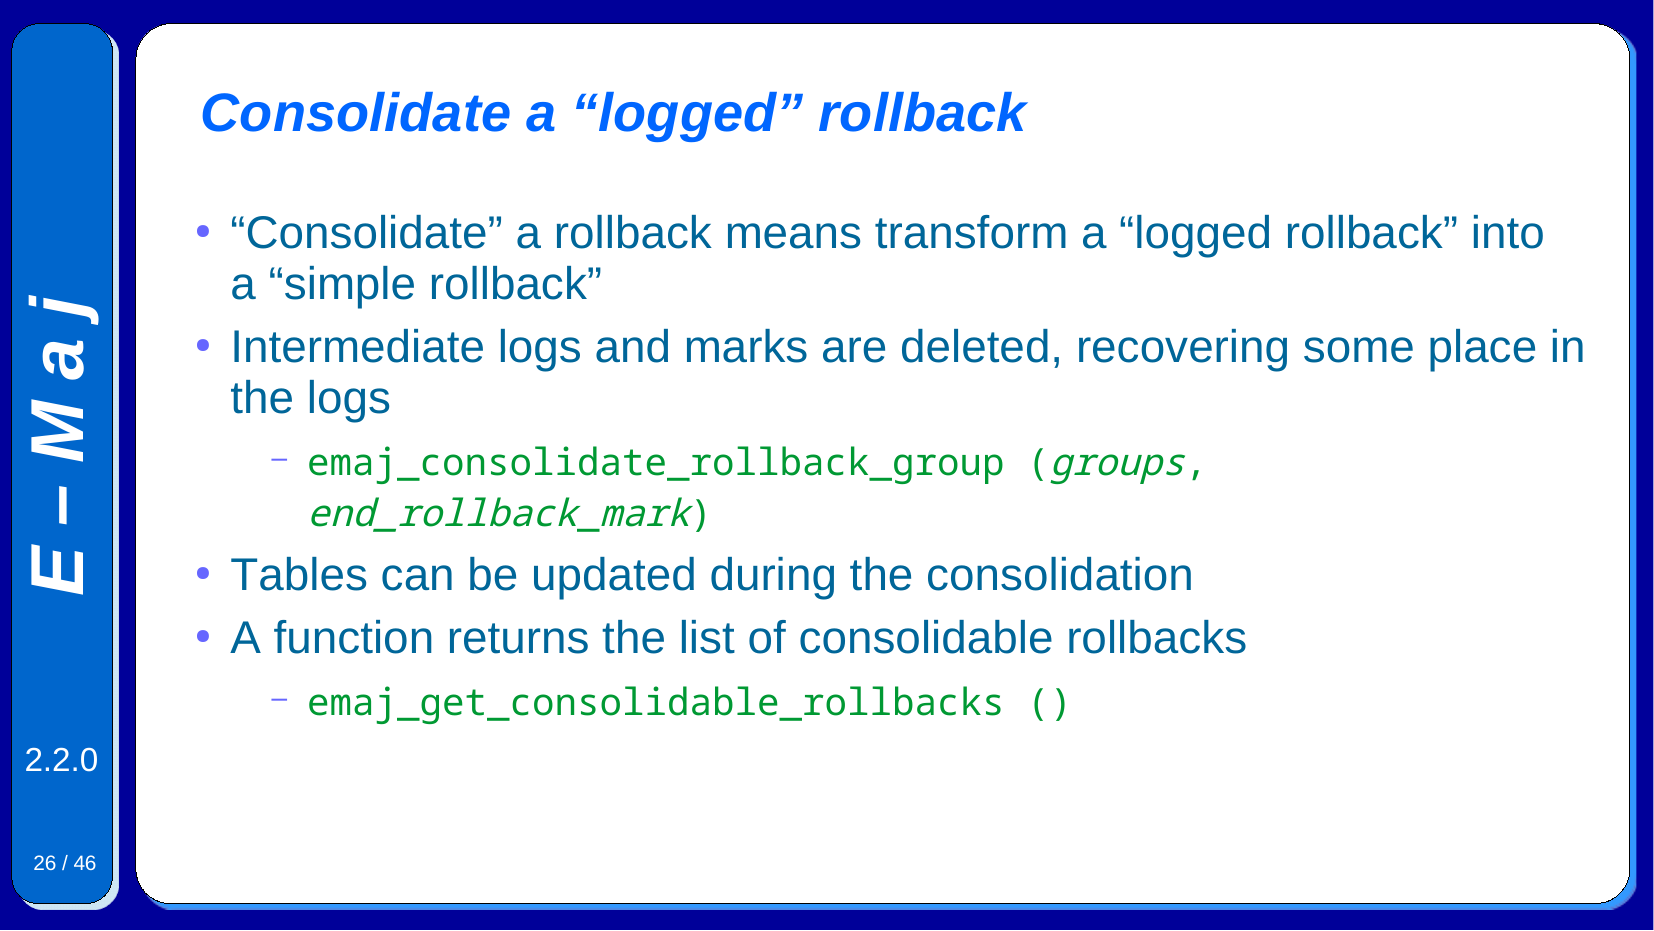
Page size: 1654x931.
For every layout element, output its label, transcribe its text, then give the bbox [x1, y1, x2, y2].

title Consolidate a “logged” rollback [200, 34, 1575, 191]
list “Consolidate” a rollback means transform a “logged rollback” into a “simple rollback” Intermediate logs and marks are deleted, recovering some place in the logs emaj_consolidate_rollback_group (groups, end_rollback_mark) Tables can be updated during the consolidation A function returns the list of consolidable rollbacks emaj_get_consolidable_rollbacks () [177, 206, 1587, 827]
